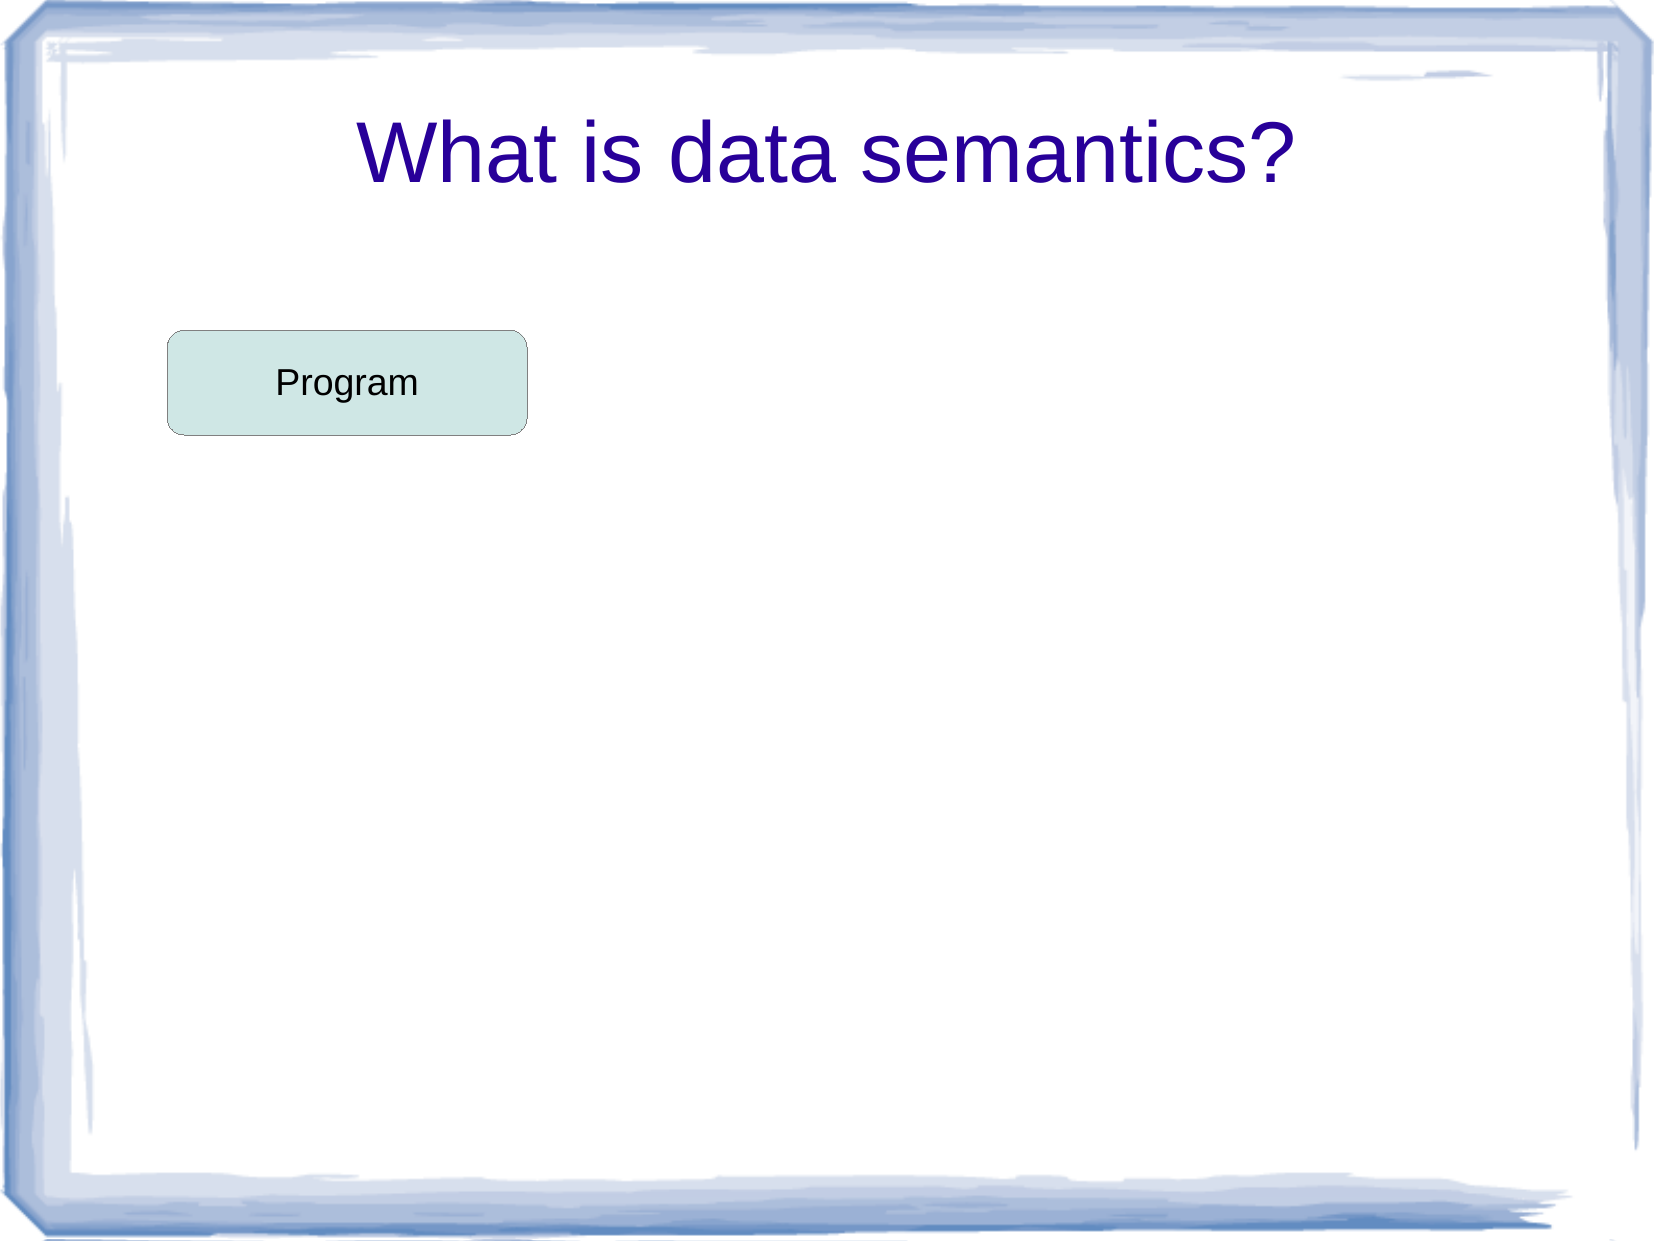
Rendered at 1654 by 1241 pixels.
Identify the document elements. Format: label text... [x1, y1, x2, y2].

title What is data semantics? [82, 49, 1571, 257]
text_box Program [167, 330, 528, 436]
picture [0, 0, 1654, 1241]
